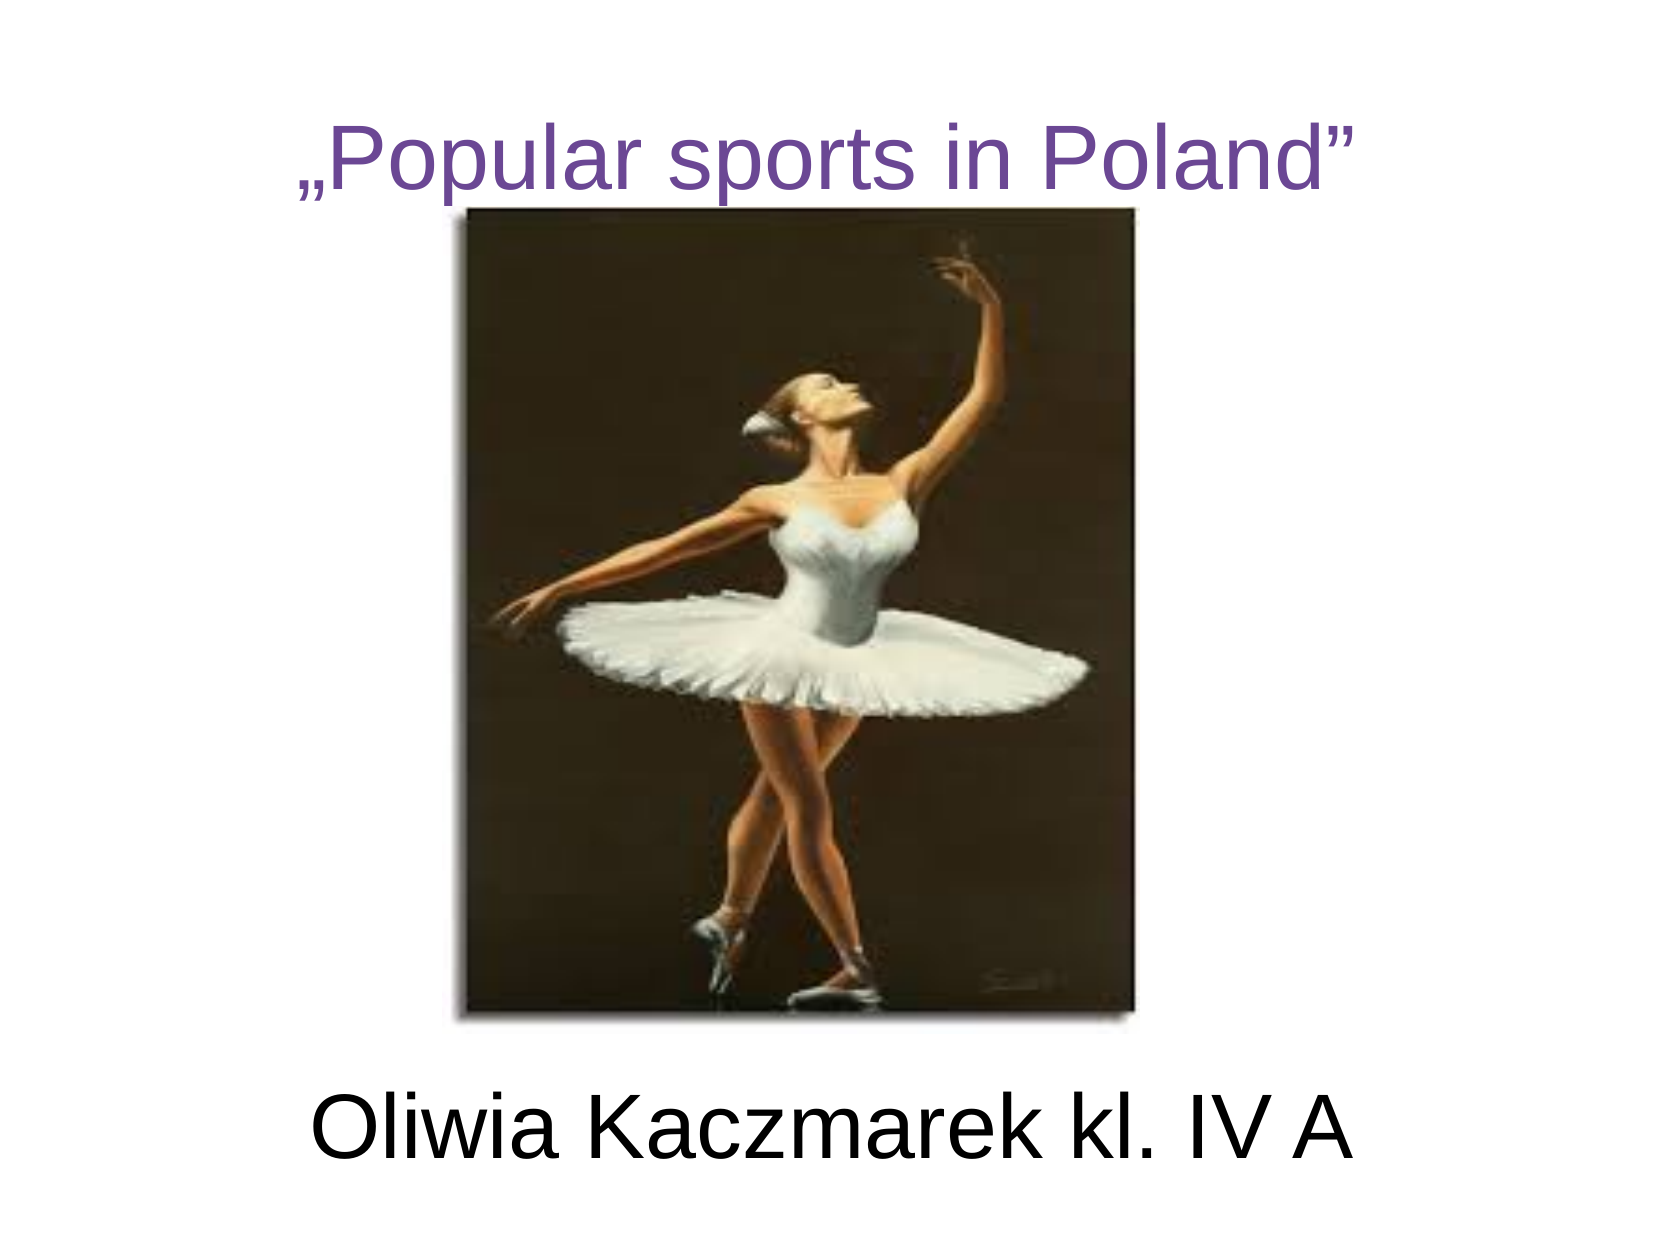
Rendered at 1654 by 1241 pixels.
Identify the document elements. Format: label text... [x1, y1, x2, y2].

subtitle Oliwia Kaczmarek kl. IV A [88, 301, 1577, 1152]
title „Popular sports in Poland” [82, 49, 1571, 257]
picture [442, 206, 1140, 1034]
